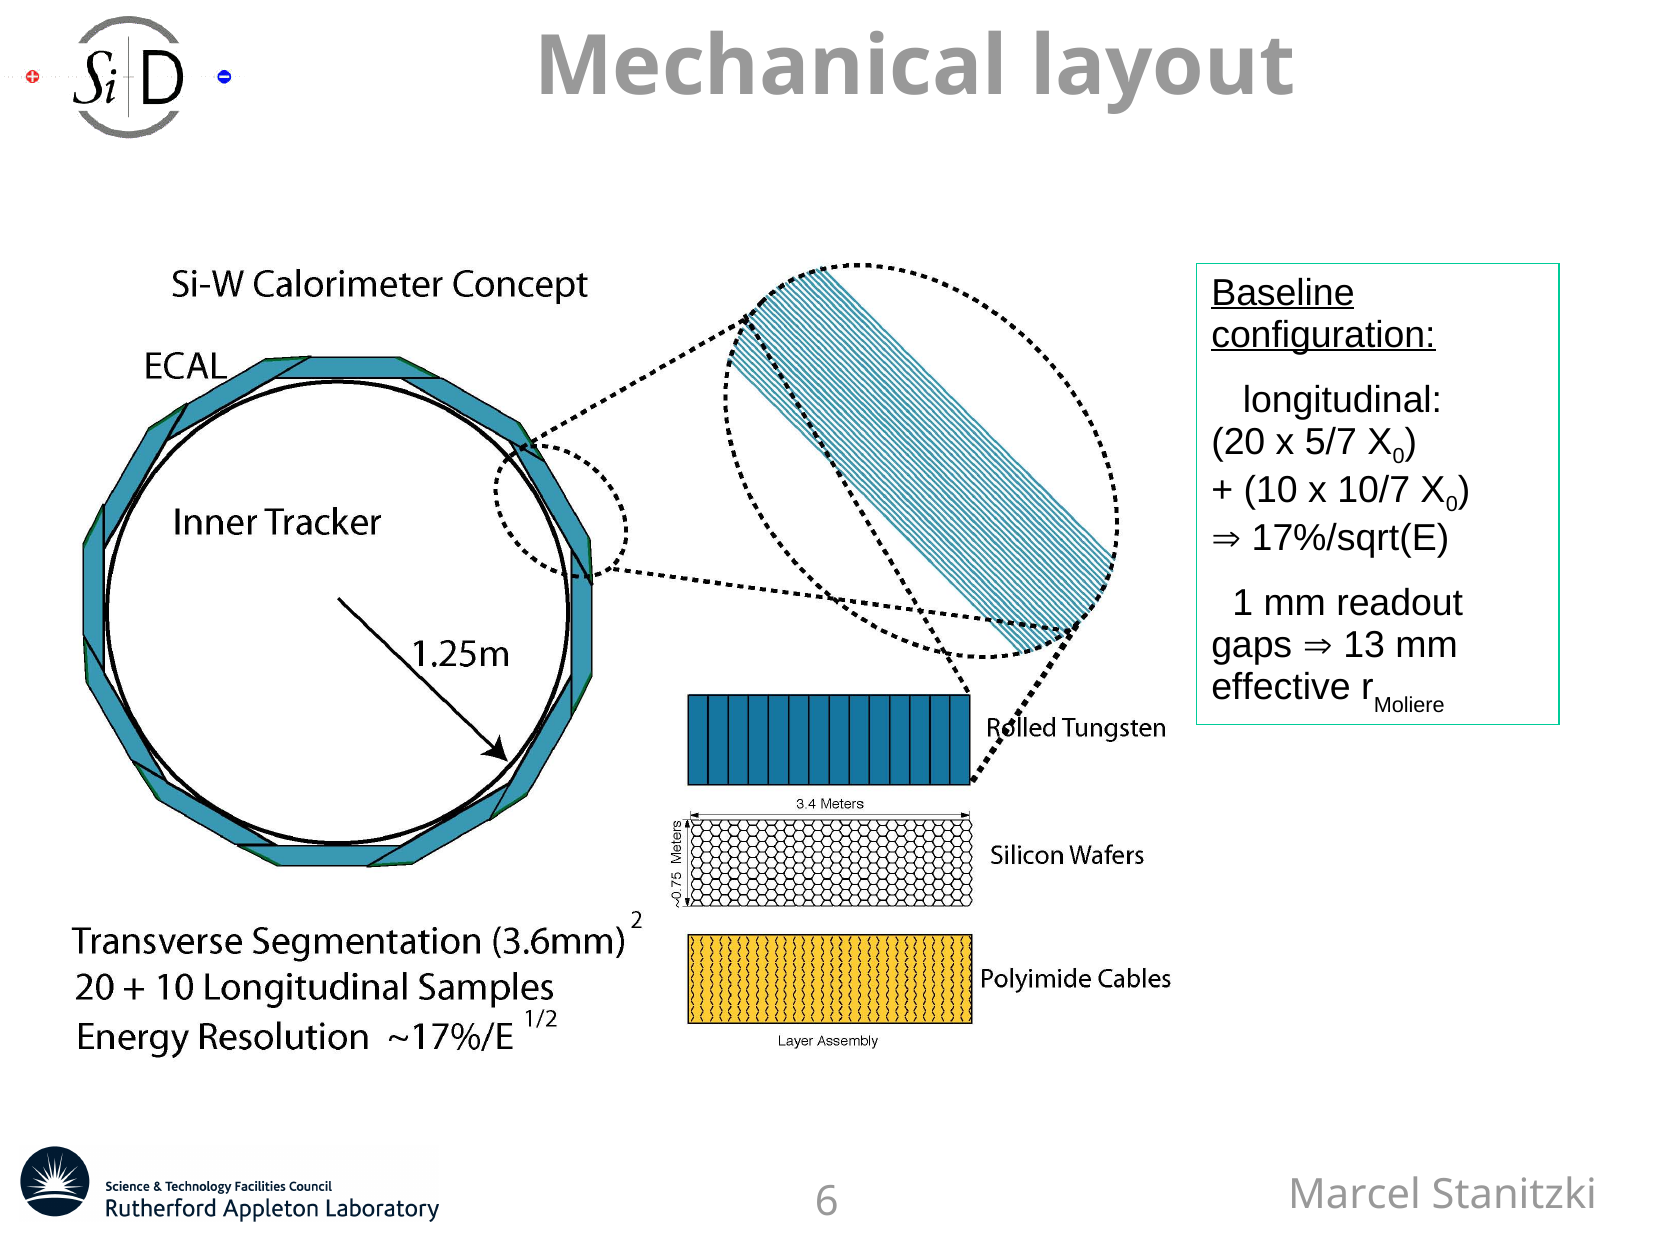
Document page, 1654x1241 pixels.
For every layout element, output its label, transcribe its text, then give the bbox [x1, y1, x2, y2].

picture [19, 1145, 439, 1222]
picture [0, 0, 256, 154]
picture [71, 242, 1172, 1064]
title Mechanical layout [250, 11, 1580, 113]
text_box Baseline configuration: longitudinal: (20 x 5/7 X0) + (10 x 10/7 X0)  17%/sqrt(E) 1 mm readout gaps  13 mm effective rMoliere [1196, 263, 1560, 725]
